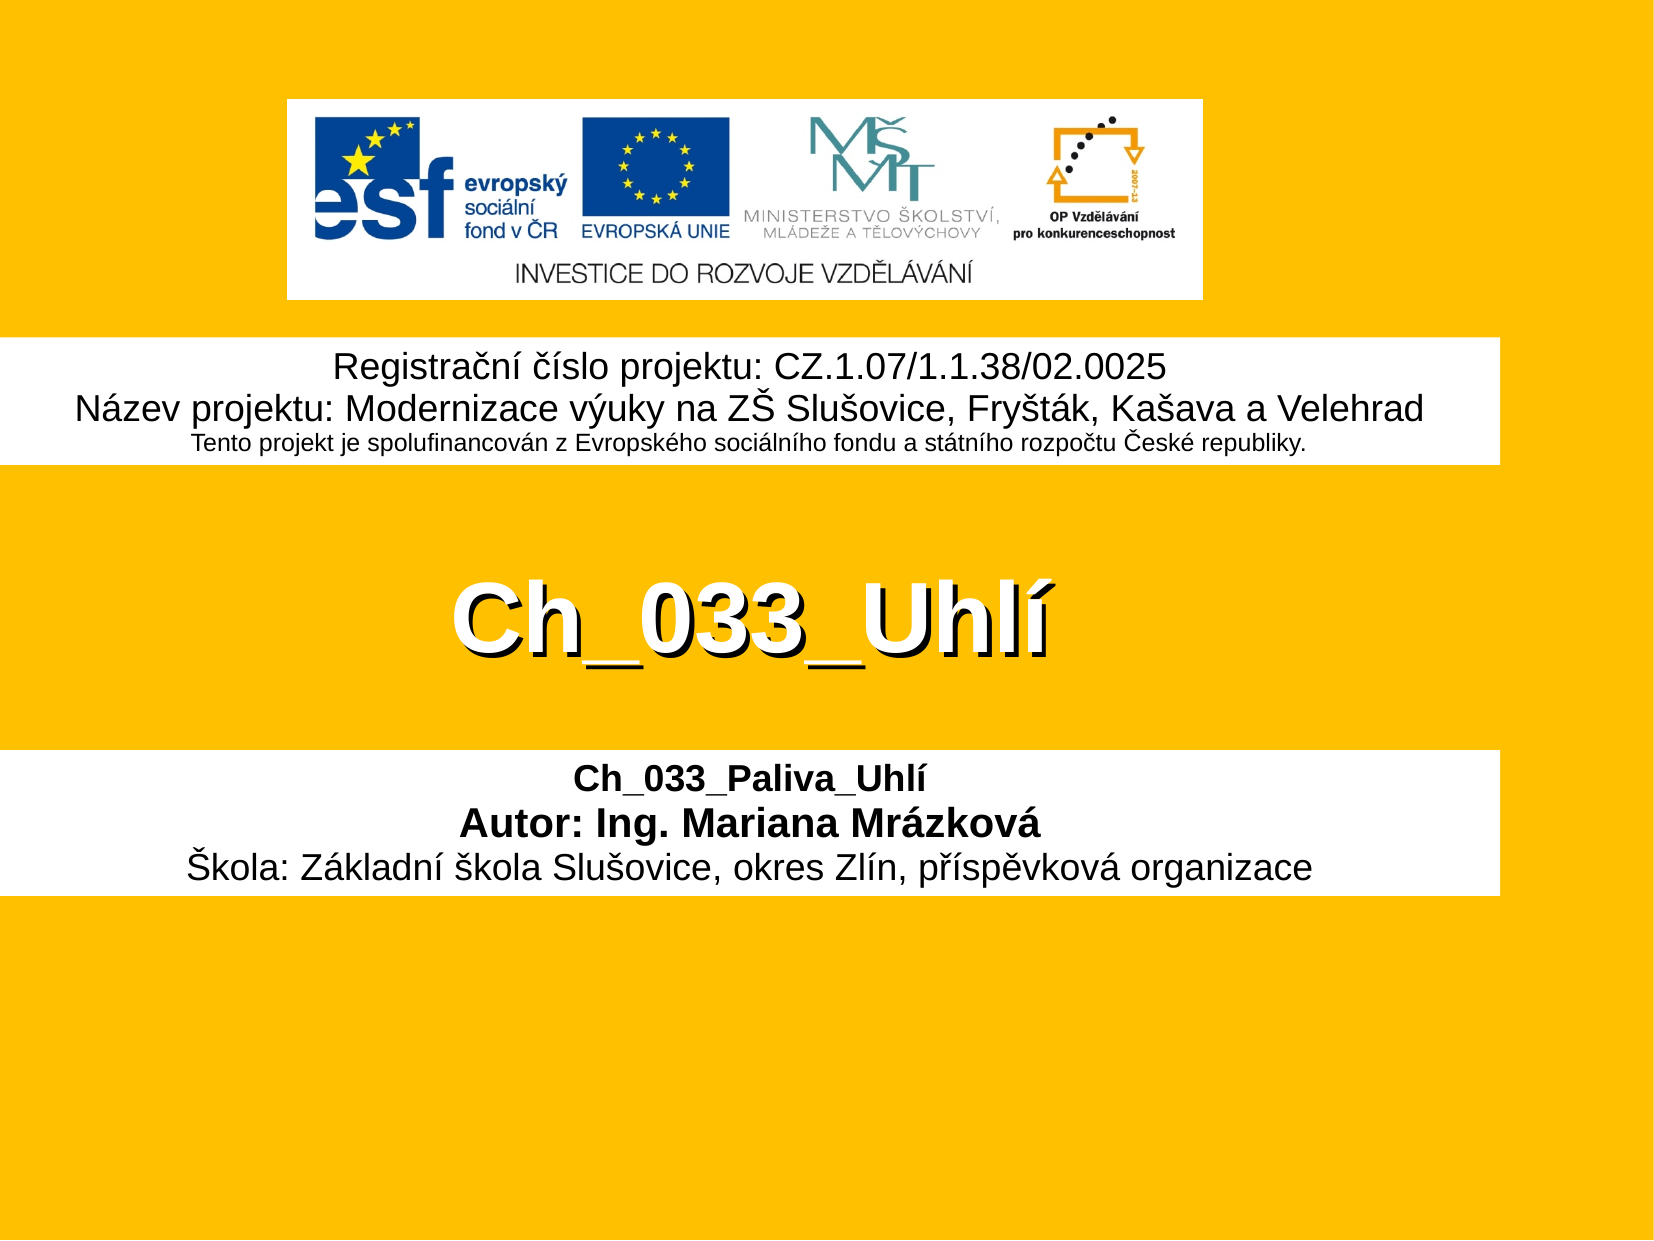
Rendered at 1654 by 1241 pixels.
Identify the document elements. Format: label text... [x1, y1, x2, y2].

title Ch_033_Uhlí [112, 537, 1388, 688]
text_box Ch_033_Paliva_Uhlí Autor: Ing. Mariana Mrázková Škola: Základní škola Slušovice, okres Zlín, příspěvková organizace [0, 750, 1501, 896]
picture [287, 99, 1203, 300]
text_box Registrační číslo projektu: CZ.1.07/1.1.38/02.0025 Název projektu: Modernizace výuky na ZŠ Slušovice, Fryšták, Kašava a Velehrad Tento projekt je spolufinancován z Evropského sociálního fondu a státního rozpočtu České republiky. [0, 337, 1501, 465]
